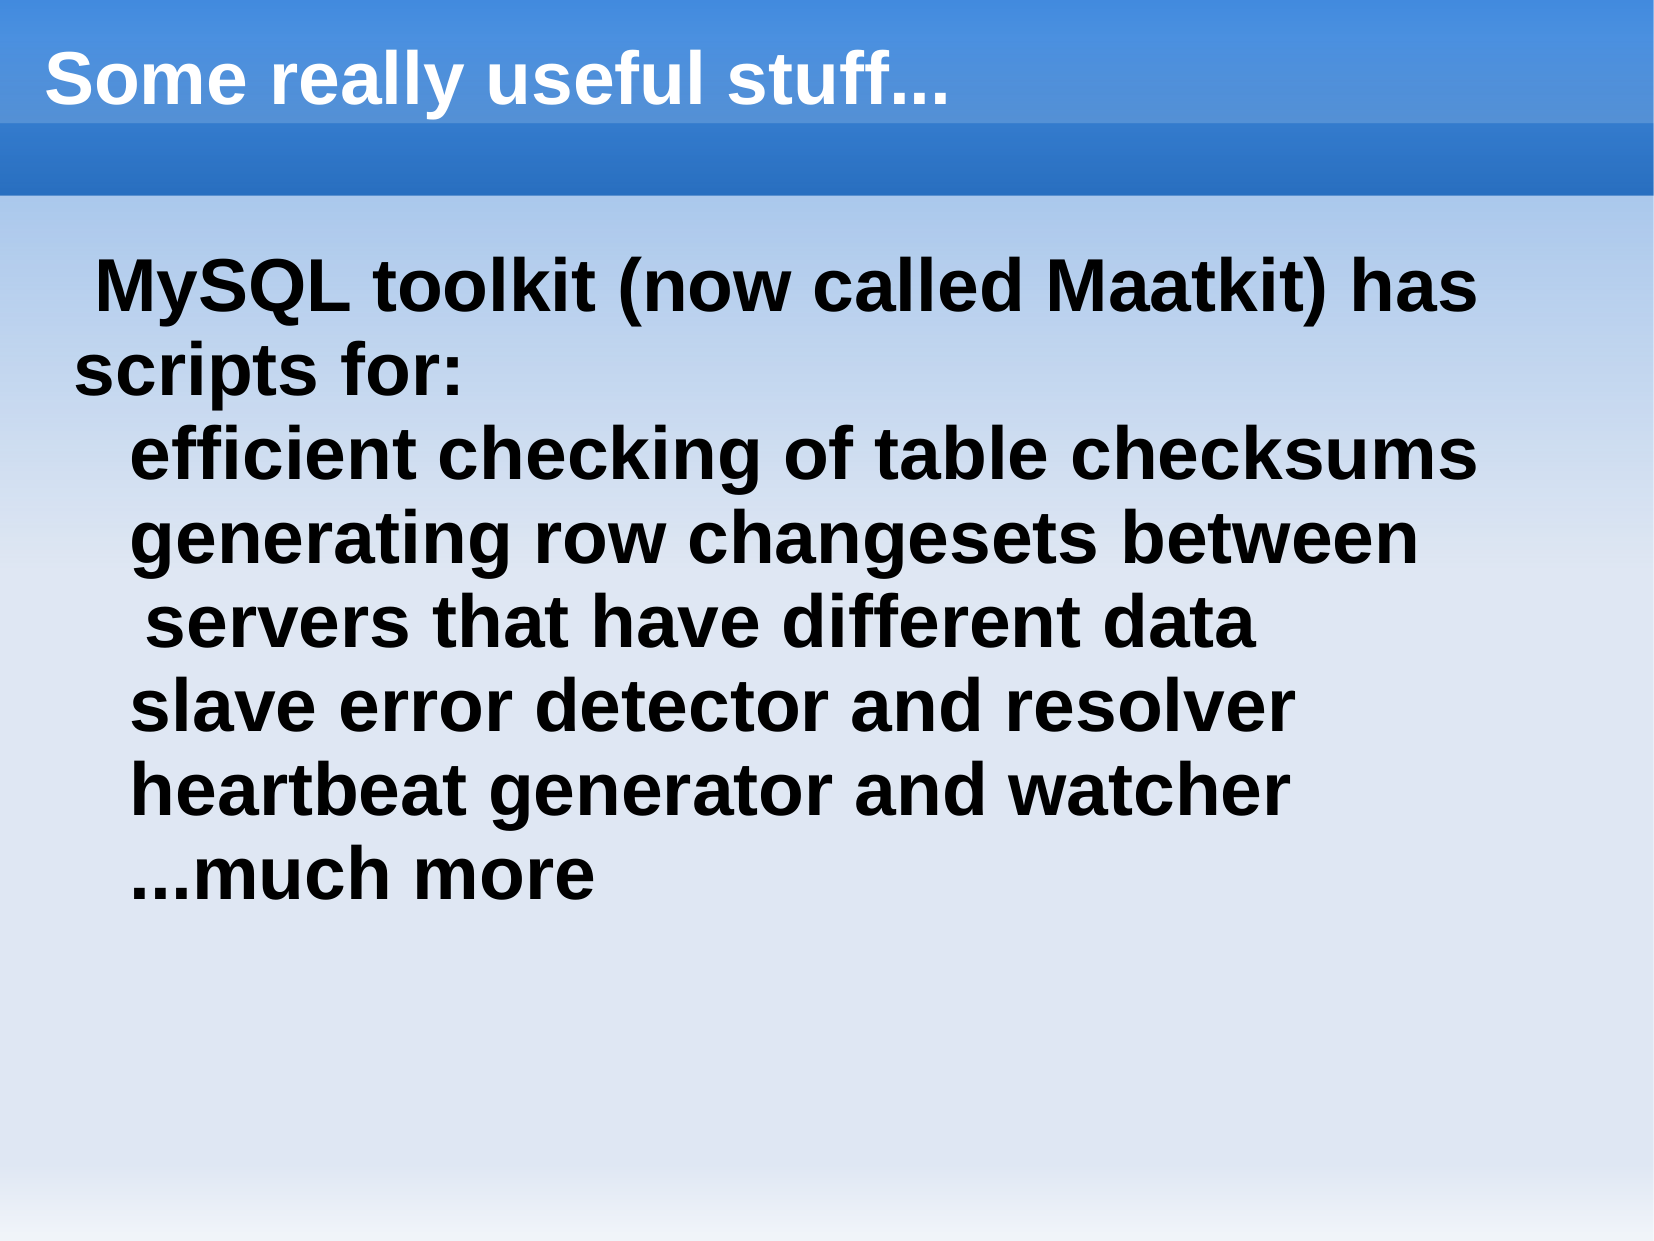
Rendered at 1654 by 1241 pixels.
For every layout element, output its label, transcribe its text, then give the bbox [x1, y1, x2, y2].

picture [0, 0, 1654, 1241]
text_box [570, 235, 1654, 320]
text_box Some really useful stuff... [29, 29, 1625, 158]
text_box MySQL toolkit (now called Maatkit) has scripts for: efficient checking of table checksums generating row changesets between servers that have different data slave error detector and resolver heartbeat generator and watcher ...much more [59, 236, 1625, 1158]
